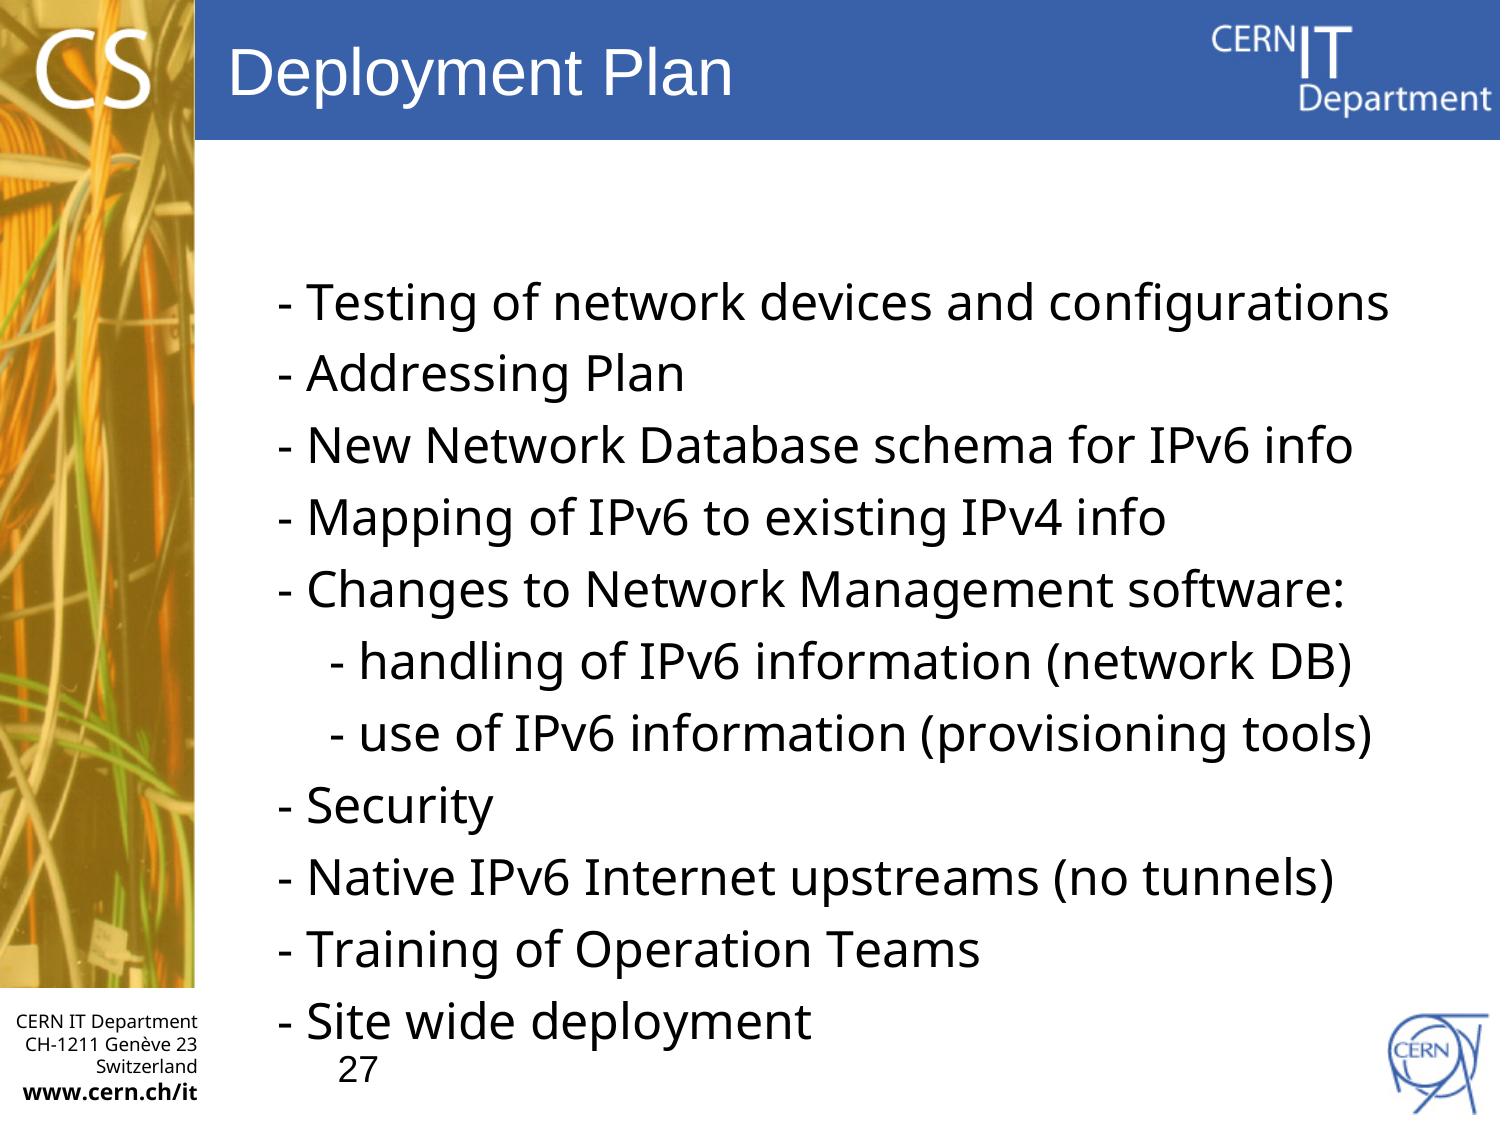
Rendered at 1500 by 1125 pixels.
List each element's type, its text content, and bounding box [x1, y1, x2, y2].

picture [1387, 1012, 1490, 1115]
title Deployment Plan [212, 0, 1126, 157]
text_box - Testing of network devices and configurations - Addressing Plan - New Network Database schema for IPv6 info - Mapping of IPv6 to existing IPv4 info - Changes to Network Management software: - handling of IPv6 information (network DB) - use of IPv6 information (provisioning tools) - Security - Native IPv6 Internet upstreams (no tunnels) - Training of Operation Teams - Site wide deployment [262, 262, 1426, 1013]
picture [1126, 0, 1500, 140]
picture [0, 0, 212, 988]
